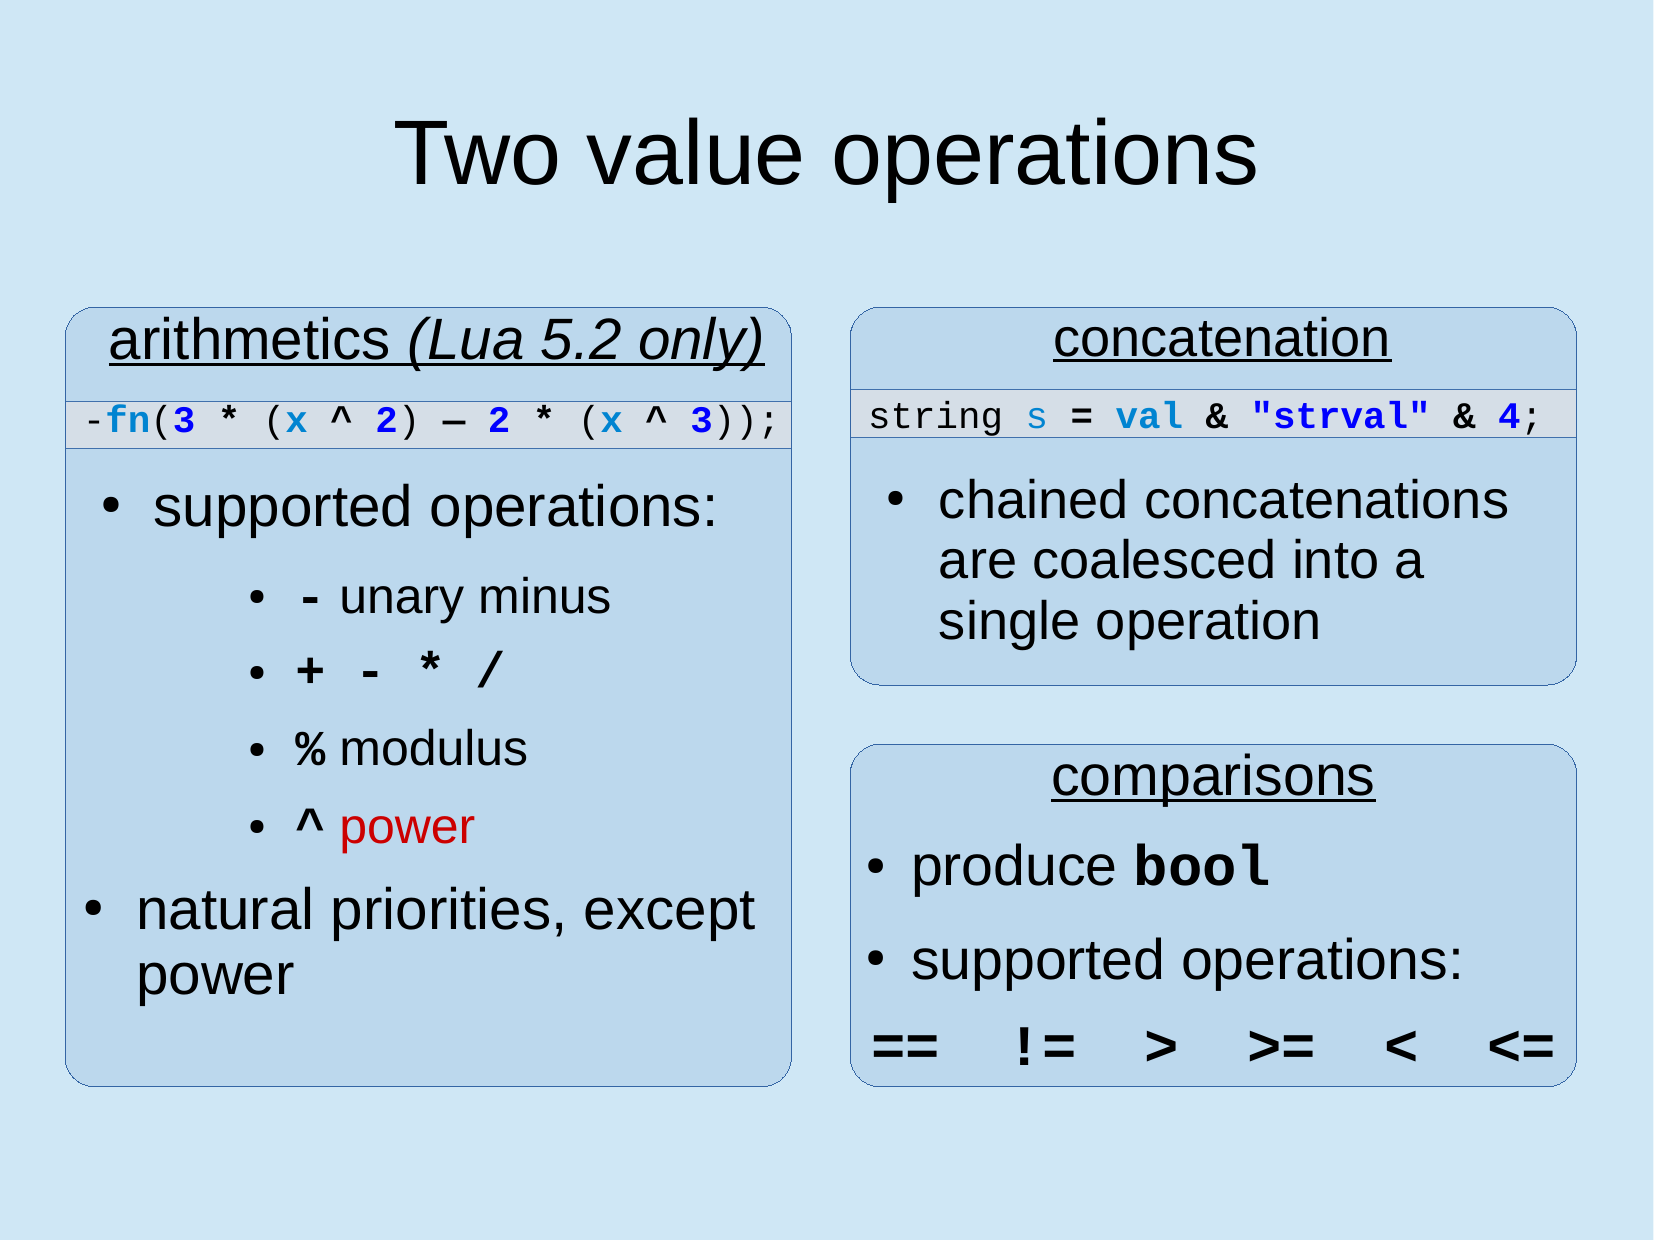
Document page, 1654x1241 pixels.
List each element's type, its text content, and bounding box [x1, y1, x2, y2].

title Two value operations [82, 49, 1571, 257]
list arithmetics (Lua 5.2 only) -fn(3 * (x ^ 2) — 2 * (x ^ 3)); supported operations: - unary minus + - * / % modulus ^ power natural priorities, except power [65, 307, 792, 1087]
list comparisons produce bool supported operations: == != > >= < <= [850, 744, 1577, 1087]
list concatenation string s = val & "strval" & 4; chained concatenations are coalesced into a single operation [850, 307, 1577, 686]
